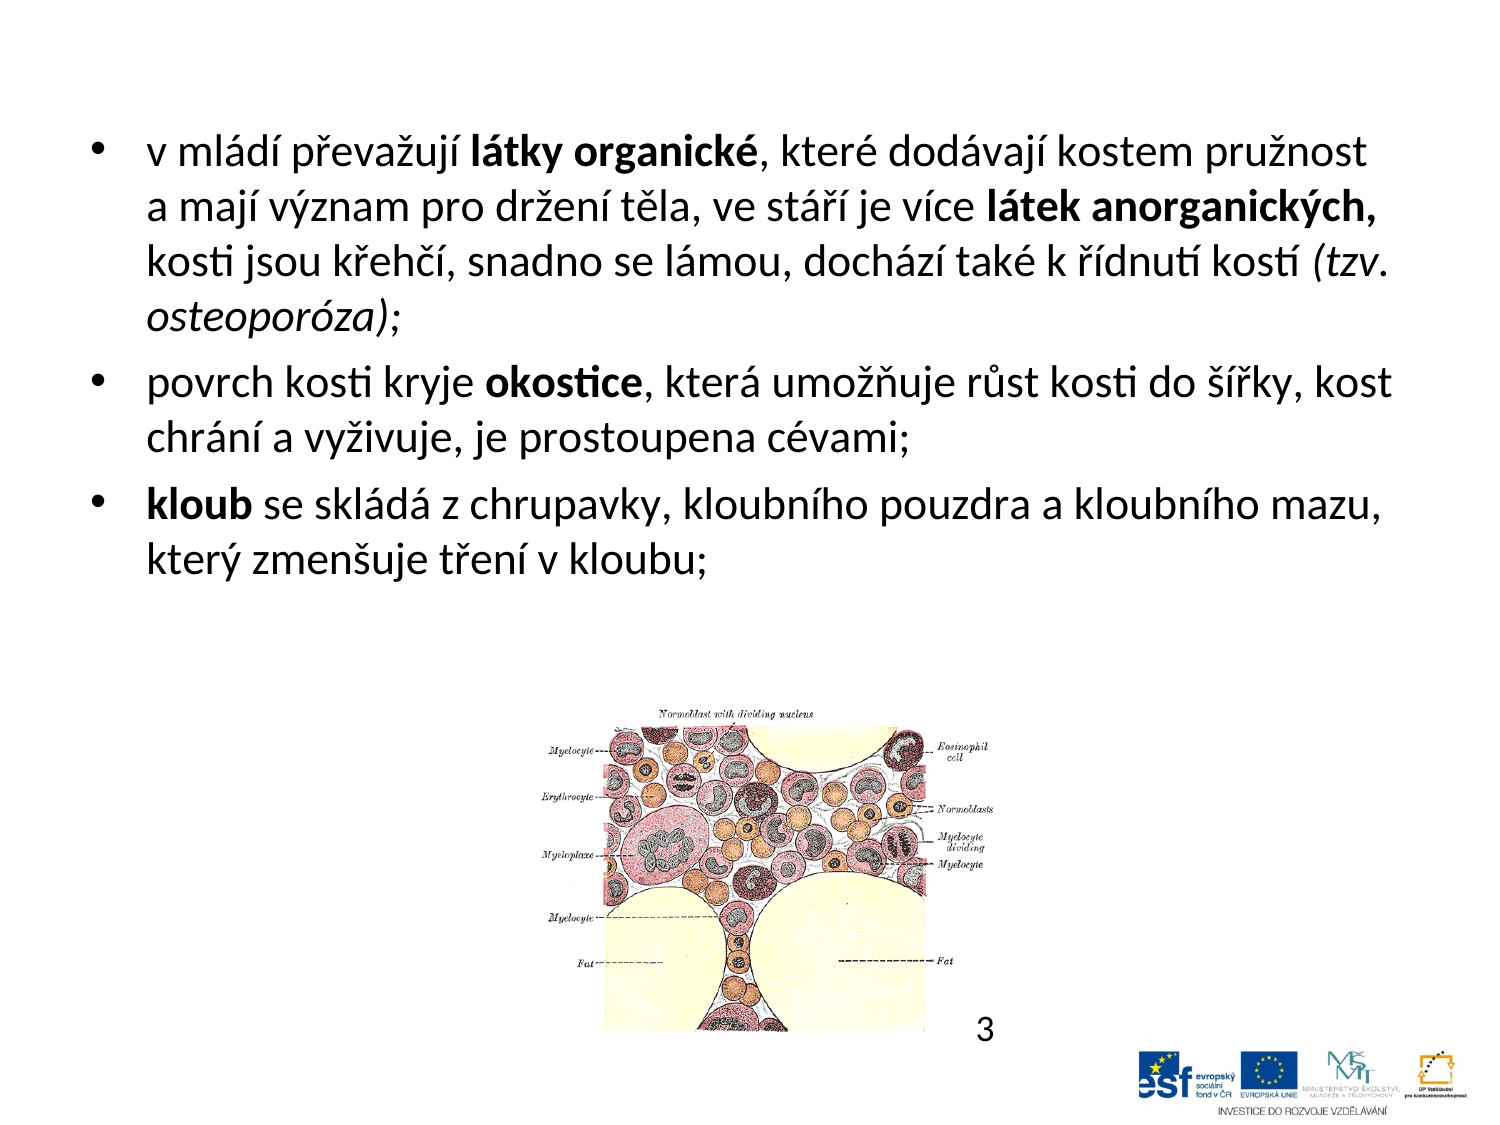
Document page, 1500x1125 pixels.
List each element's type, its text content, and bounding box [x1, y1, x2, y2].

text_box 3 [960, 996, 1020, 1057]
list v mládí převažují látky organické, které dodávají kostem pružnost a mají význam pro držení těla, ve stáří je více látek anorganických, kosti jsou křehčí, snadno se lámou, dochází také k řídnutí kostí (tzv. osteoporóza); povrch kosti kryje okostice, která umožňuje růst kosti do šířky, kost chrání a vyživuje, je prostoupena cévami; kloub se skládá z chrupavky, kloubního pouzdra a kloubního mazu, který zmenšuje tření v kloubu; [75, 113, 1426, 856]
picture [539, 703, 997, 1037]
picture [1125, 1035, 1476, 1125]
